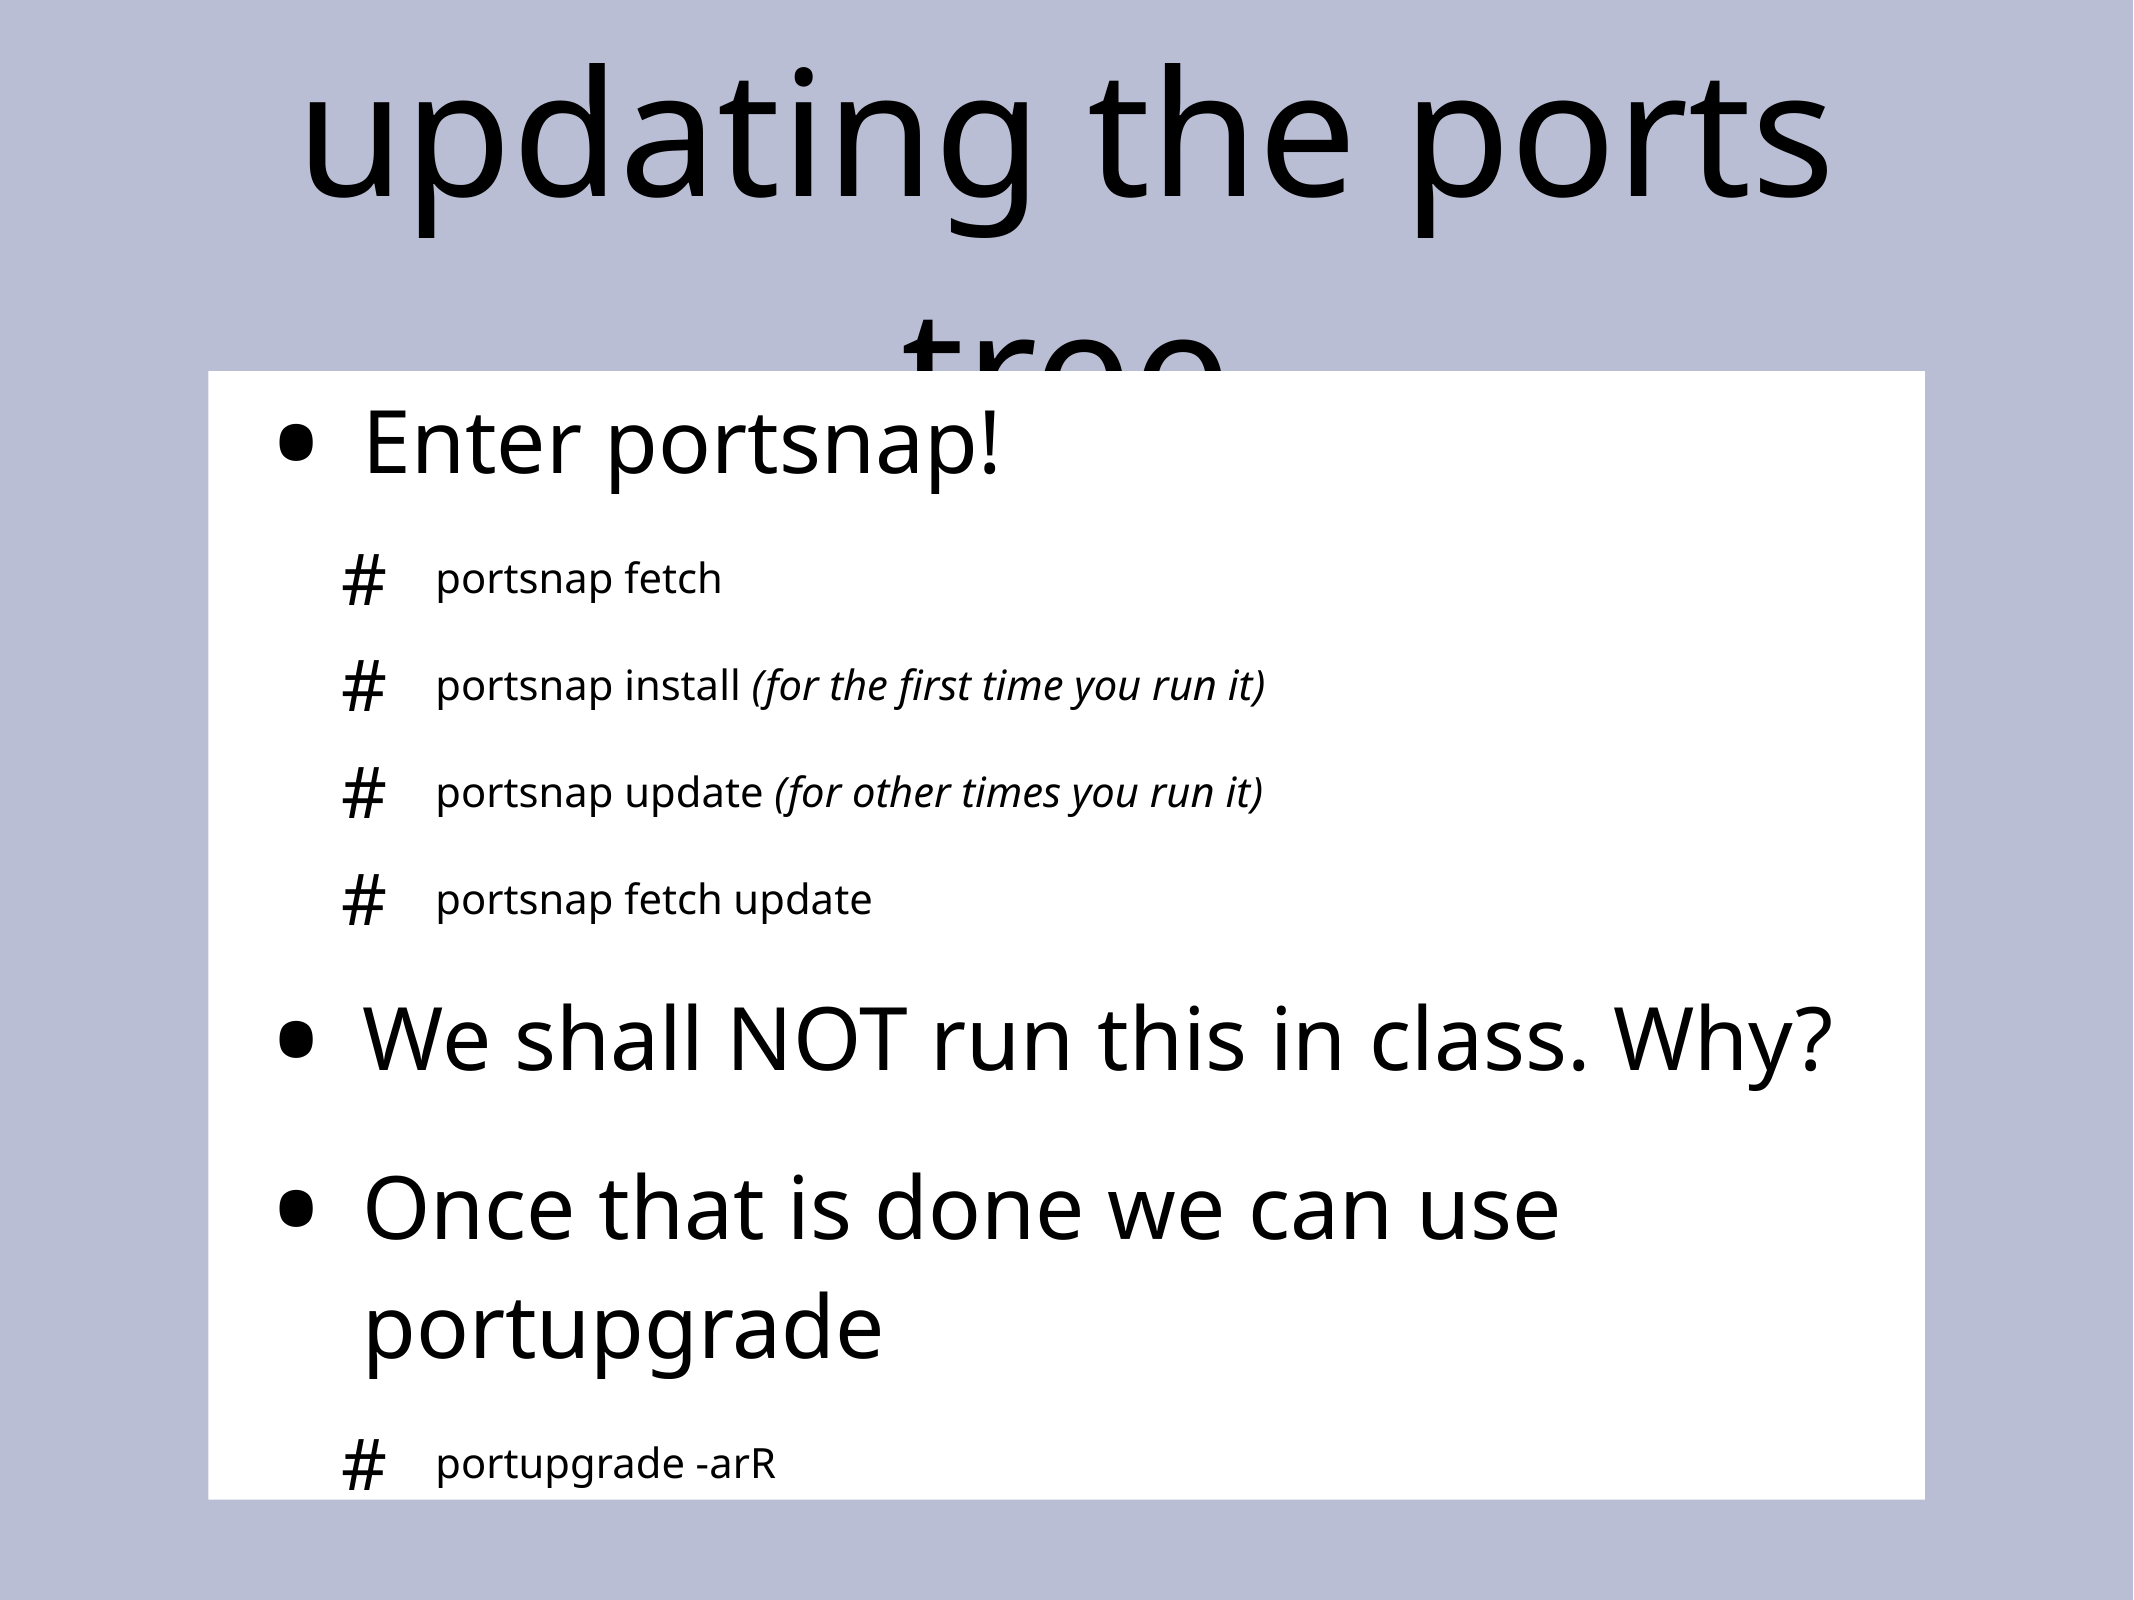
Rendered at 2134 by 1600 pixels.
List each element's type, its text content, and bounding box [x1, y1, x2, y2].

list Enter portsnap! portsnap fetch portsnap install (for the first time you run it) portsnap update (for other times you run it) portsnap fetch update We shall NOT run this in class. Why? Once that is done we can use portupgrade portupgrade -arR [208, 466, 1925, 1405]
title updating the ports tree [208, 29, 1925, 371]
